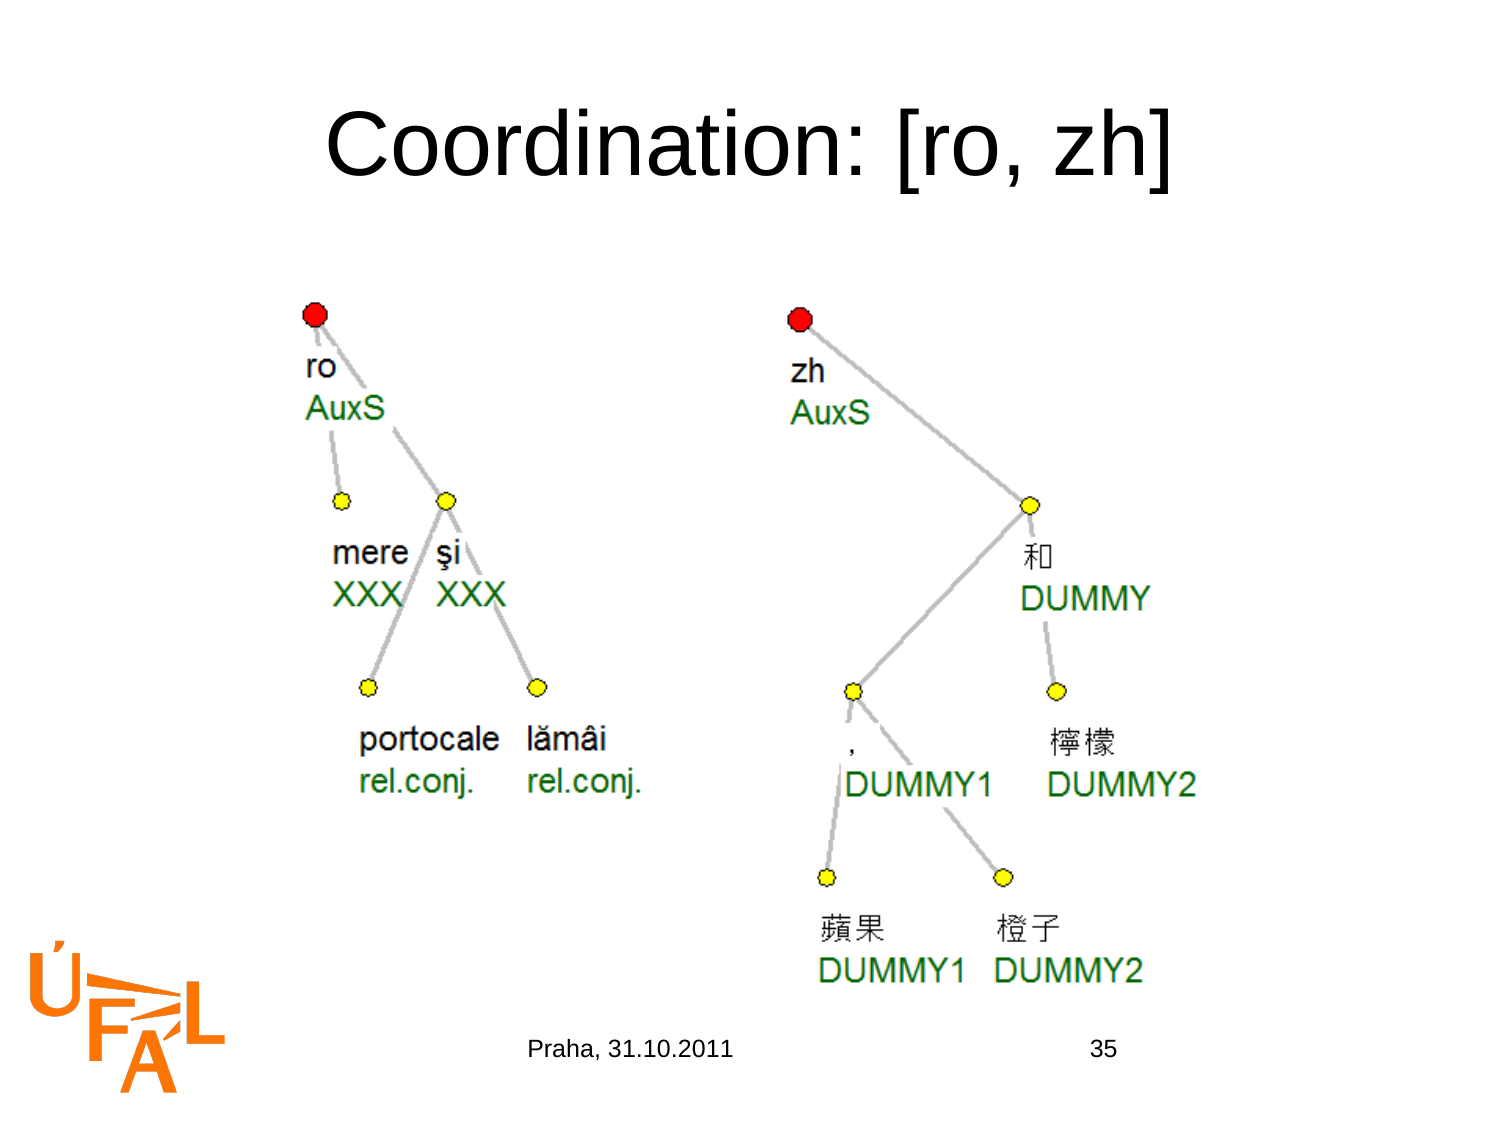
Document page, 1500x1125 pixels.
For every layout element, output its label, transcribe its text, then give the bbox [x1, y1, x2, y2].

title Coordination: [ro, zh] [75, 14, 1426, 263]
picture [29, 940, 225, 1093]
picture [769, 295, 1216, 1004]
picture [284, 287, 662, 818]
